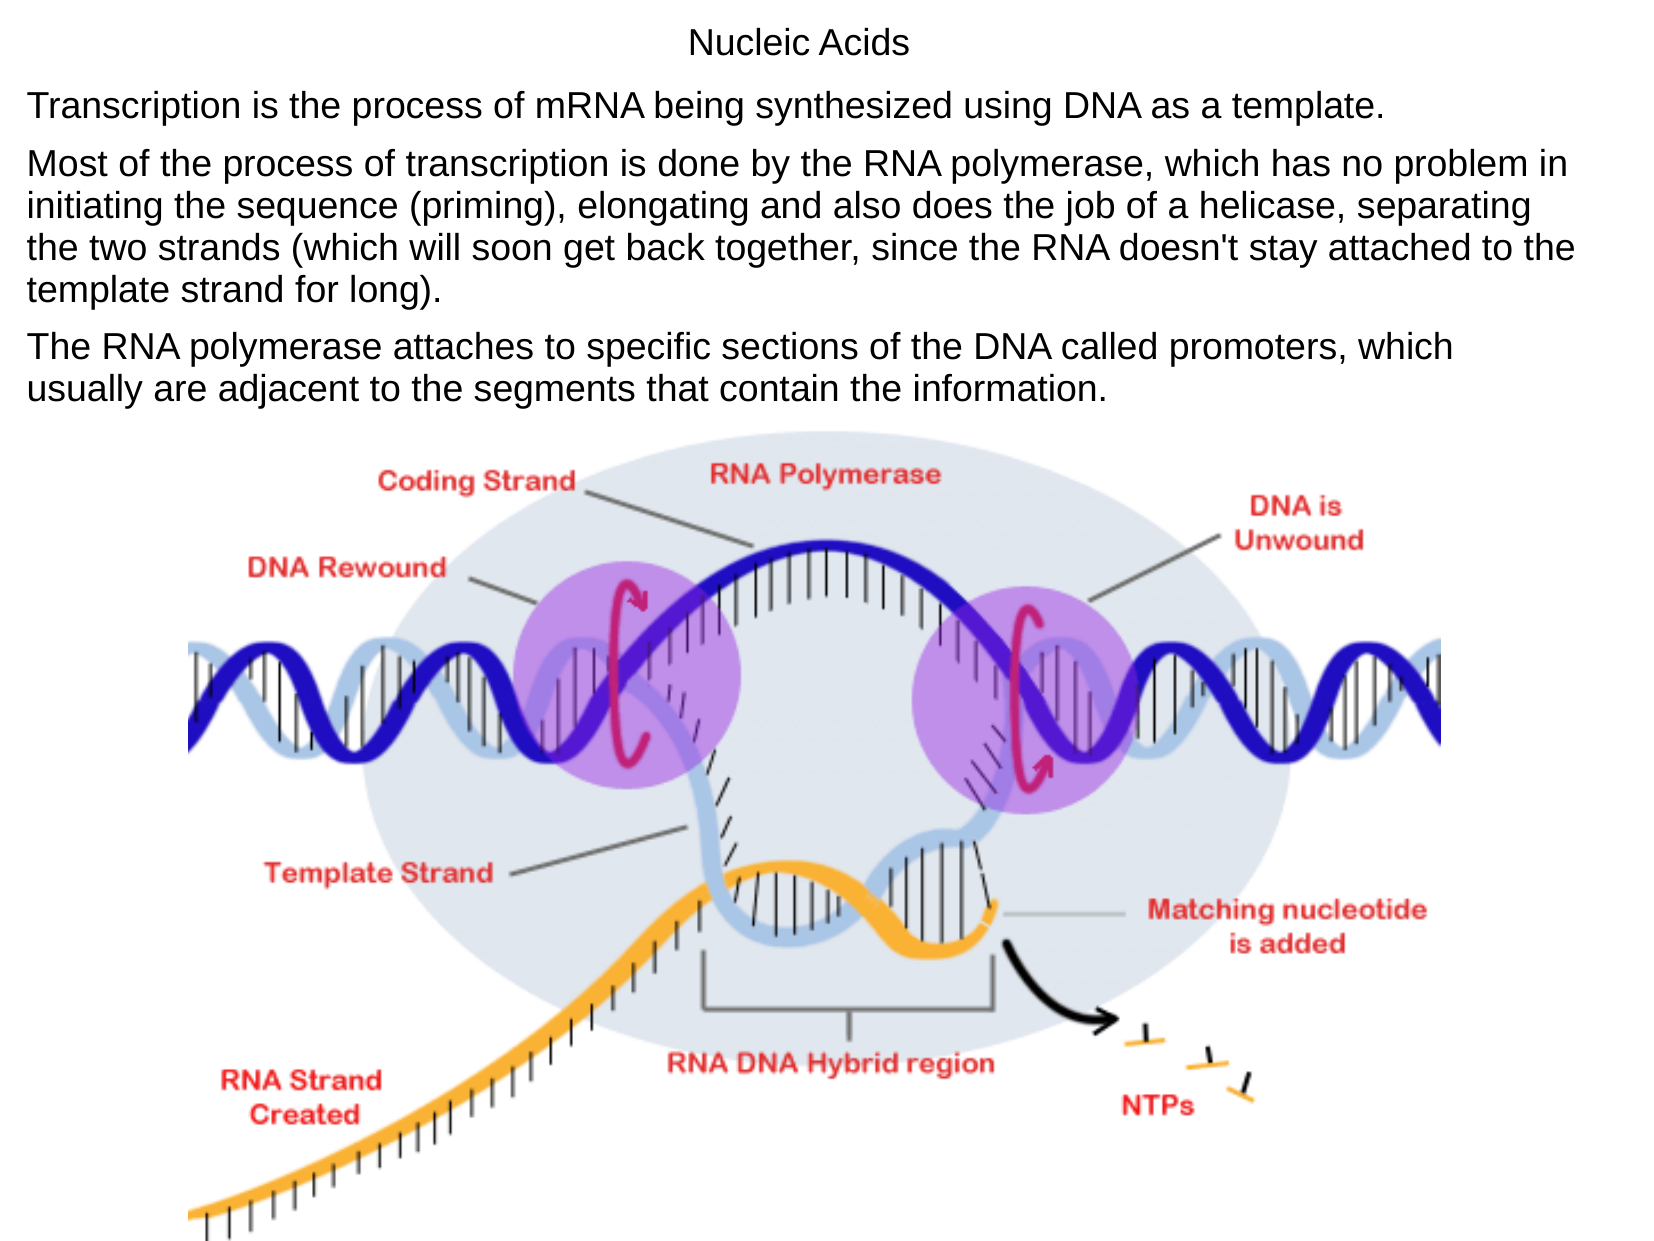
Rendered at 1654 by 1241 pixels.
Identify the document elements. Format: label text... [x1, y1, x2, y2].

text_box Transcription is the process of mRNA being synthesized using DNA as a template. [11, 76, 1607, 218]
text_box Nucleic Acids [673, 14, 1654, 71]
text_box The RNA polymerase attaches to specific sections of the DNA called promoters, which usually are adjacent to the segments that contain the information. [11, 317, 1589, 417]
text_box Most of the process of transcription is done by the RNA polymerase, which has no problem in initiating the sequence (priming), elongating and also does the job of a helicase, separating the two strands (which will soon get back together, since the RNA doesn't stay attached to the template strand for long). [11, 135, 1595, 319]
picture [188, 416, 1441, 1241]
